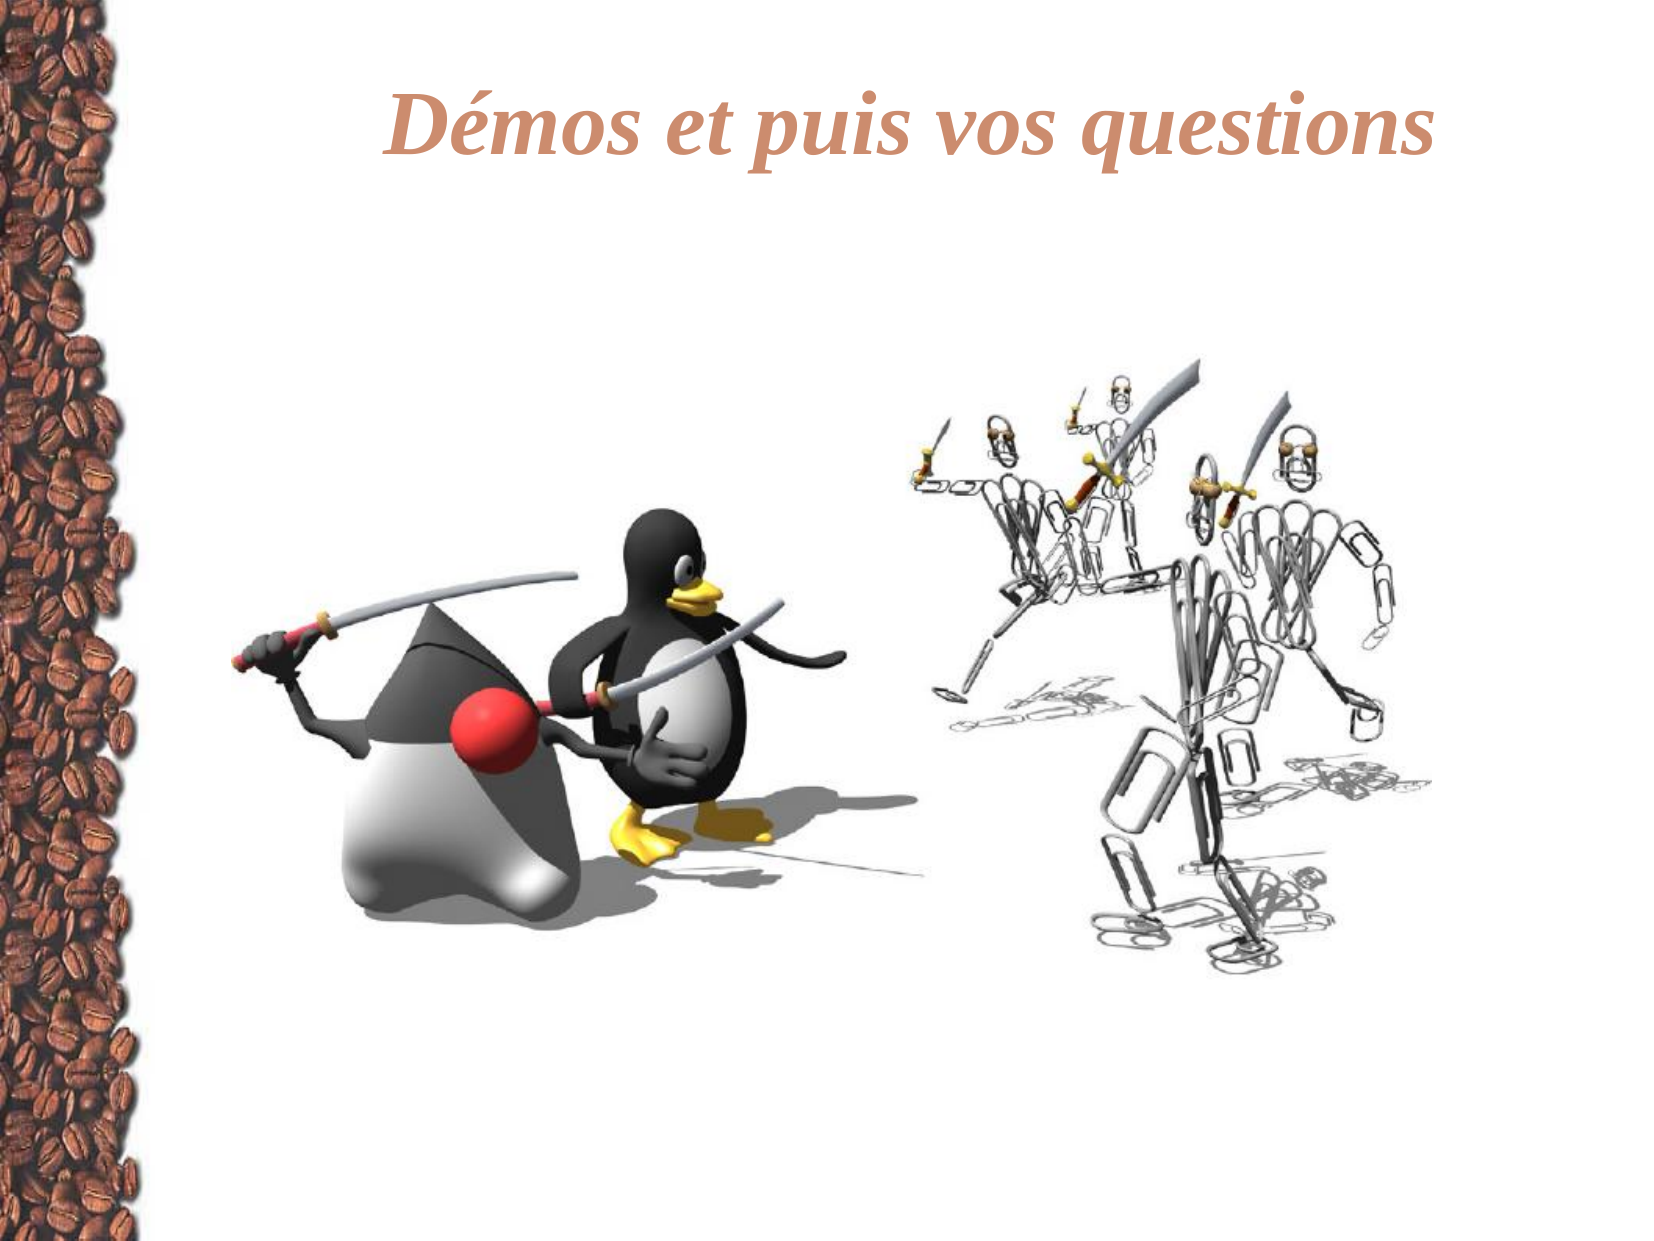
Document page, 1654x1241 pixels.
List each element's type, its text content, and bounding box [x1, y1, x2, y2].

picture [0, 0, 155, 1241]
picture [231, 216, 1432, 1117]
title Démos et puis vos questions [205, 35, 1618, 223]
